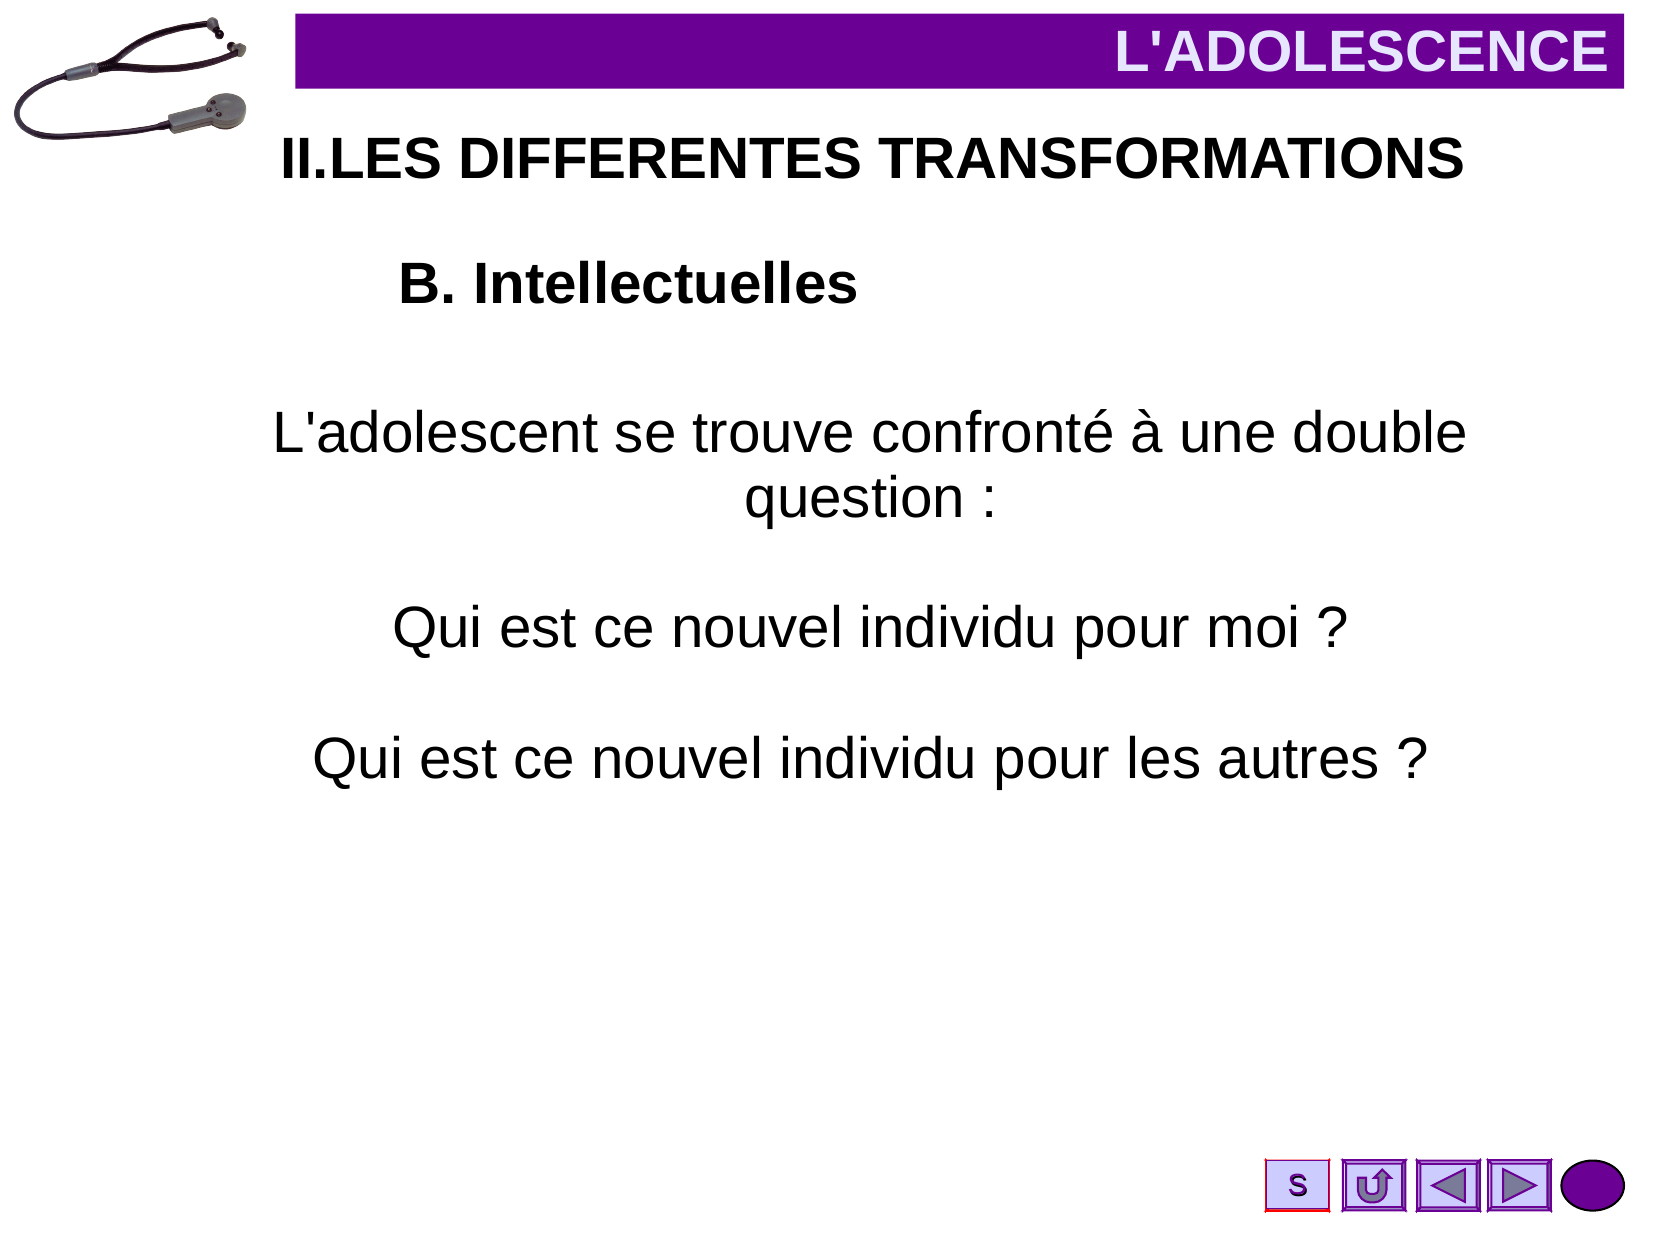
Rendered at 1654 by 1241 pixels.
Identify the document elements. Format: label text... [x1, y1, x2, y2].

text_box L'adolescent se trouve confronté à une double question : Qui est ce nouvel individu pour moi ? Qui est ce nouvel individu pour les autres ? [236, 392, 1506, 857]
text_box B. Intellectuelles [383, 243, 875, 324]
text_box L'ADOLESCENCE [295, 13, 1625, 89]
text_box [1561, 1160, 1625, 1211]
picture [8, 8, 260, 153]
text_box II.LES DIFFERENTES TRANSFORMATIONS [265, 118, 1481, 207]
